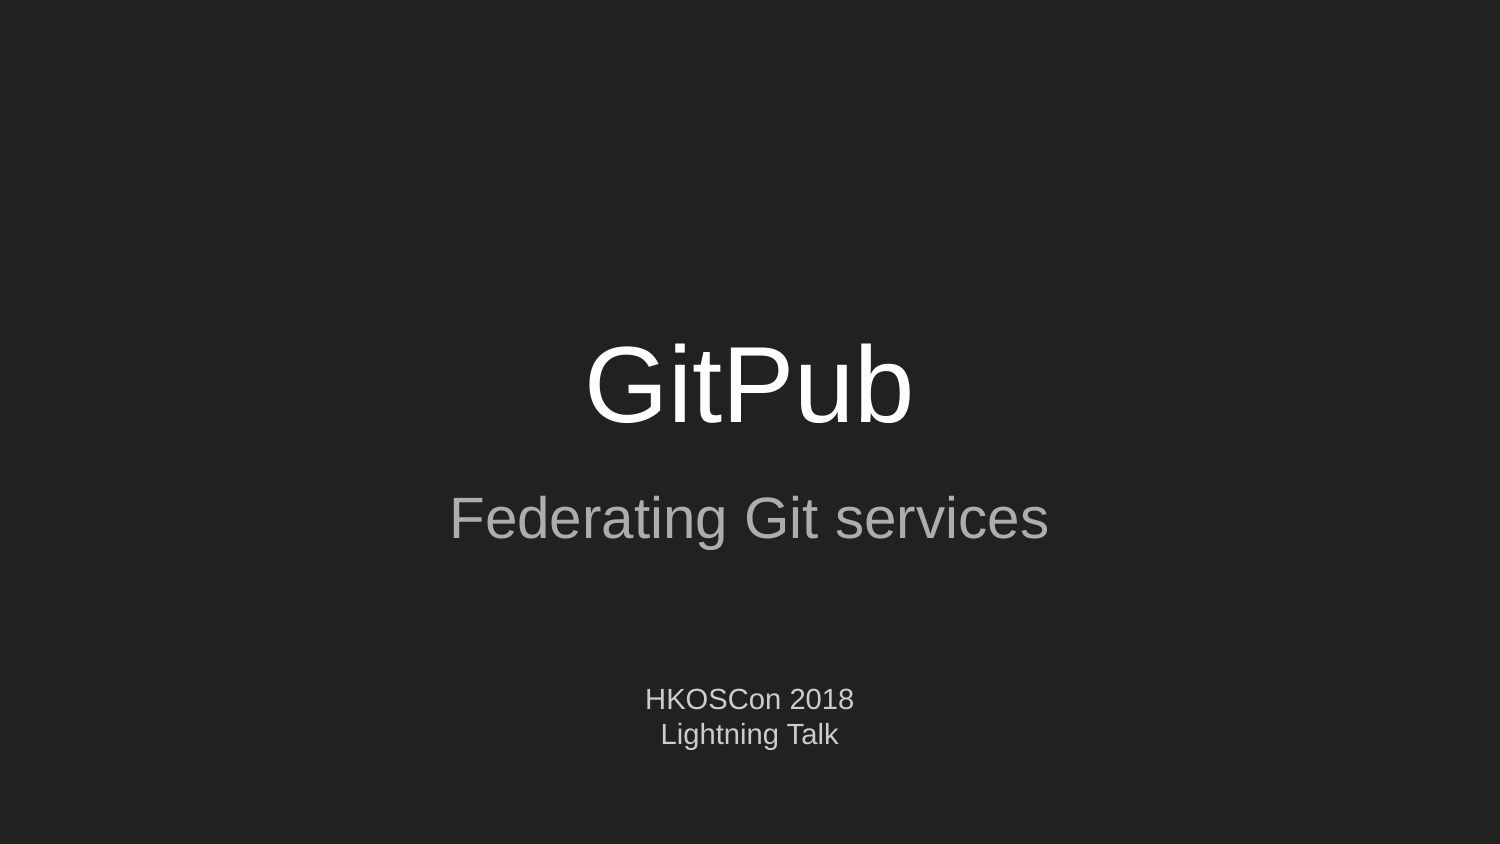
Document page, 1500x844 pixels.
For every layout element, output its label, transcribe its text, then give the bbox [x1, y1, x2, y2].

subtitle Federating Git services [51, 464, 1449, 595]
title GitPub [51, 122, 1449, 459]
text_box HKOSCon 2018 Lightning Talk [499, 665, 1001, 777]
